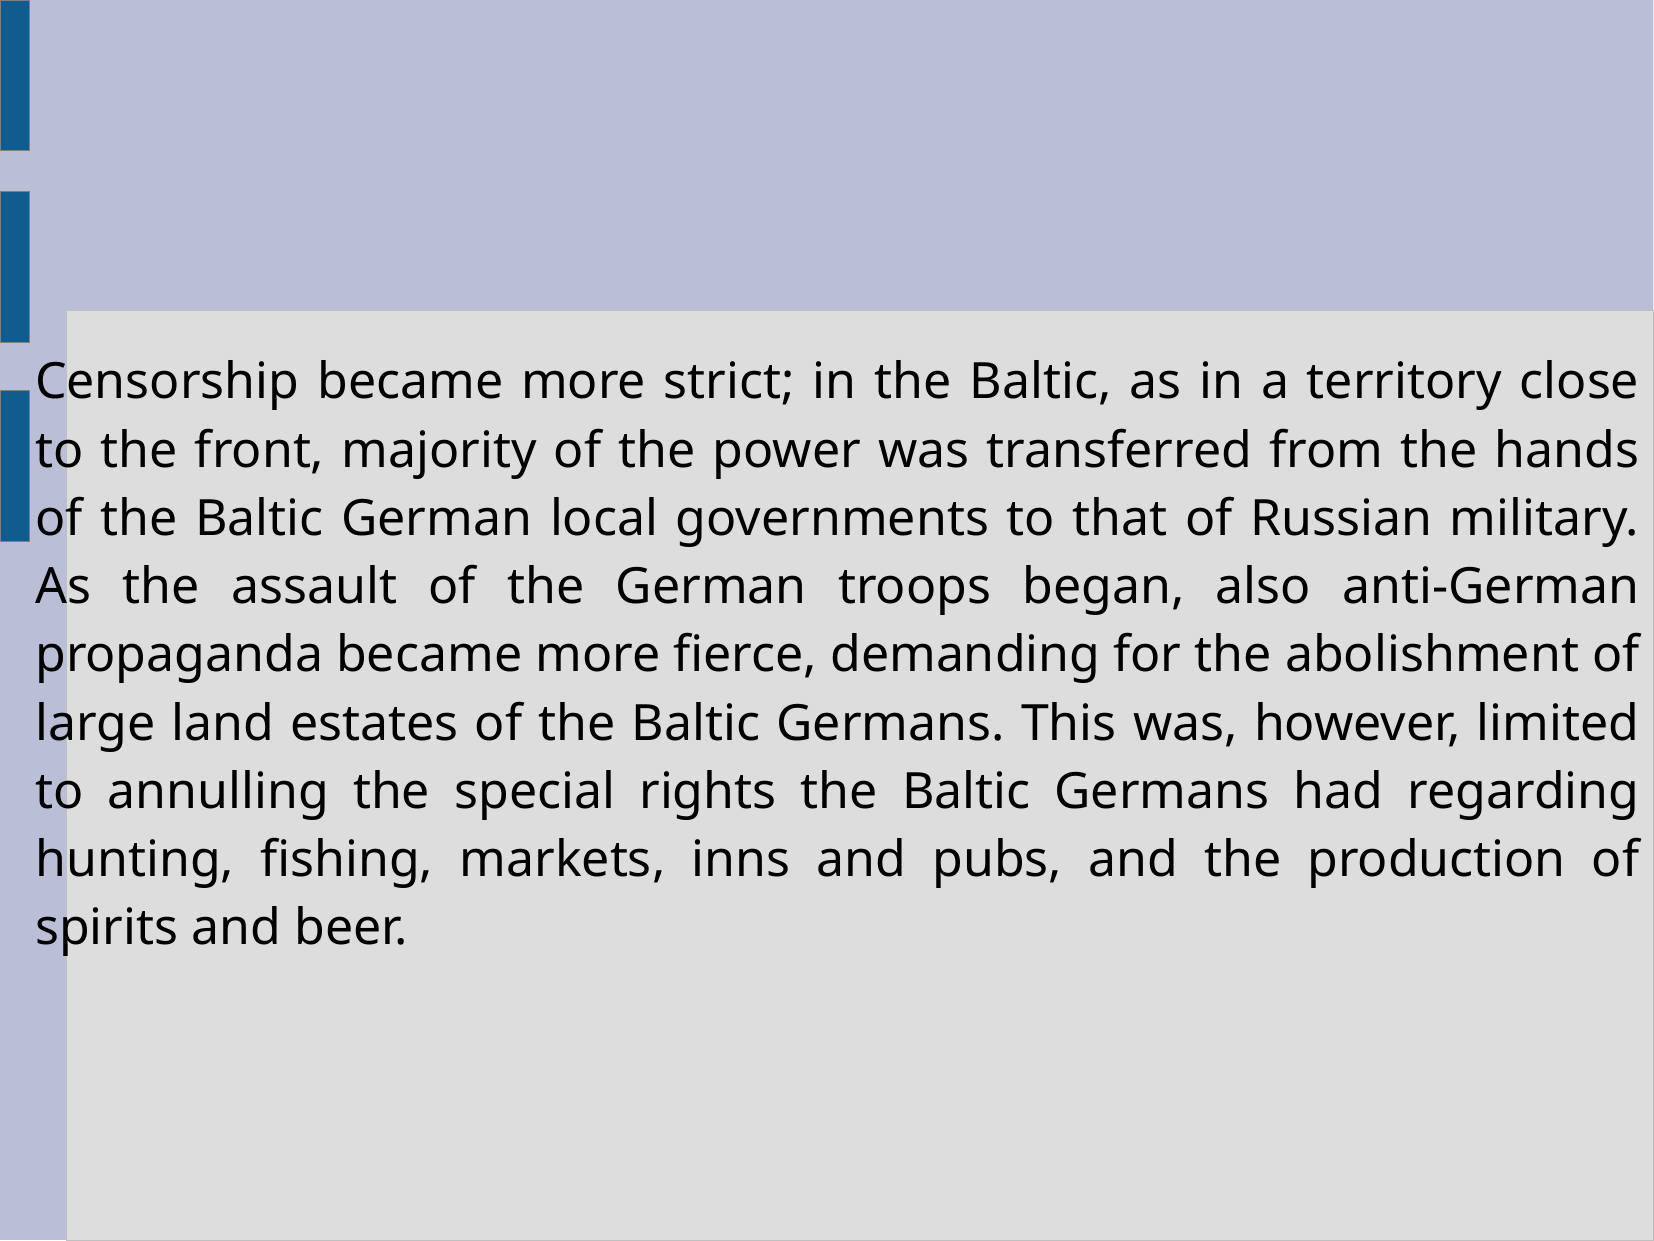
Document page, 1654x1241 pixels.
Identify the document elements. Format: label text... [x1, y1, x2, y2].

text_box Censorship became more strict; in the Baltic, as in a territory close to the front, majority of the power was transferred from the hands of the Baltic German local governments to that of Russian military. As the assault of the German troops began, also anti-German propaganda became more fierce, demanding for the abolishment of large land estates of the Baltic Germans. This was, however, limited to annulling the special rights the Baltic Germans had regarding hunting, fishing, markets, inns and pubs, and the production of spirits and beer. [20, 337, 1654, 981]
